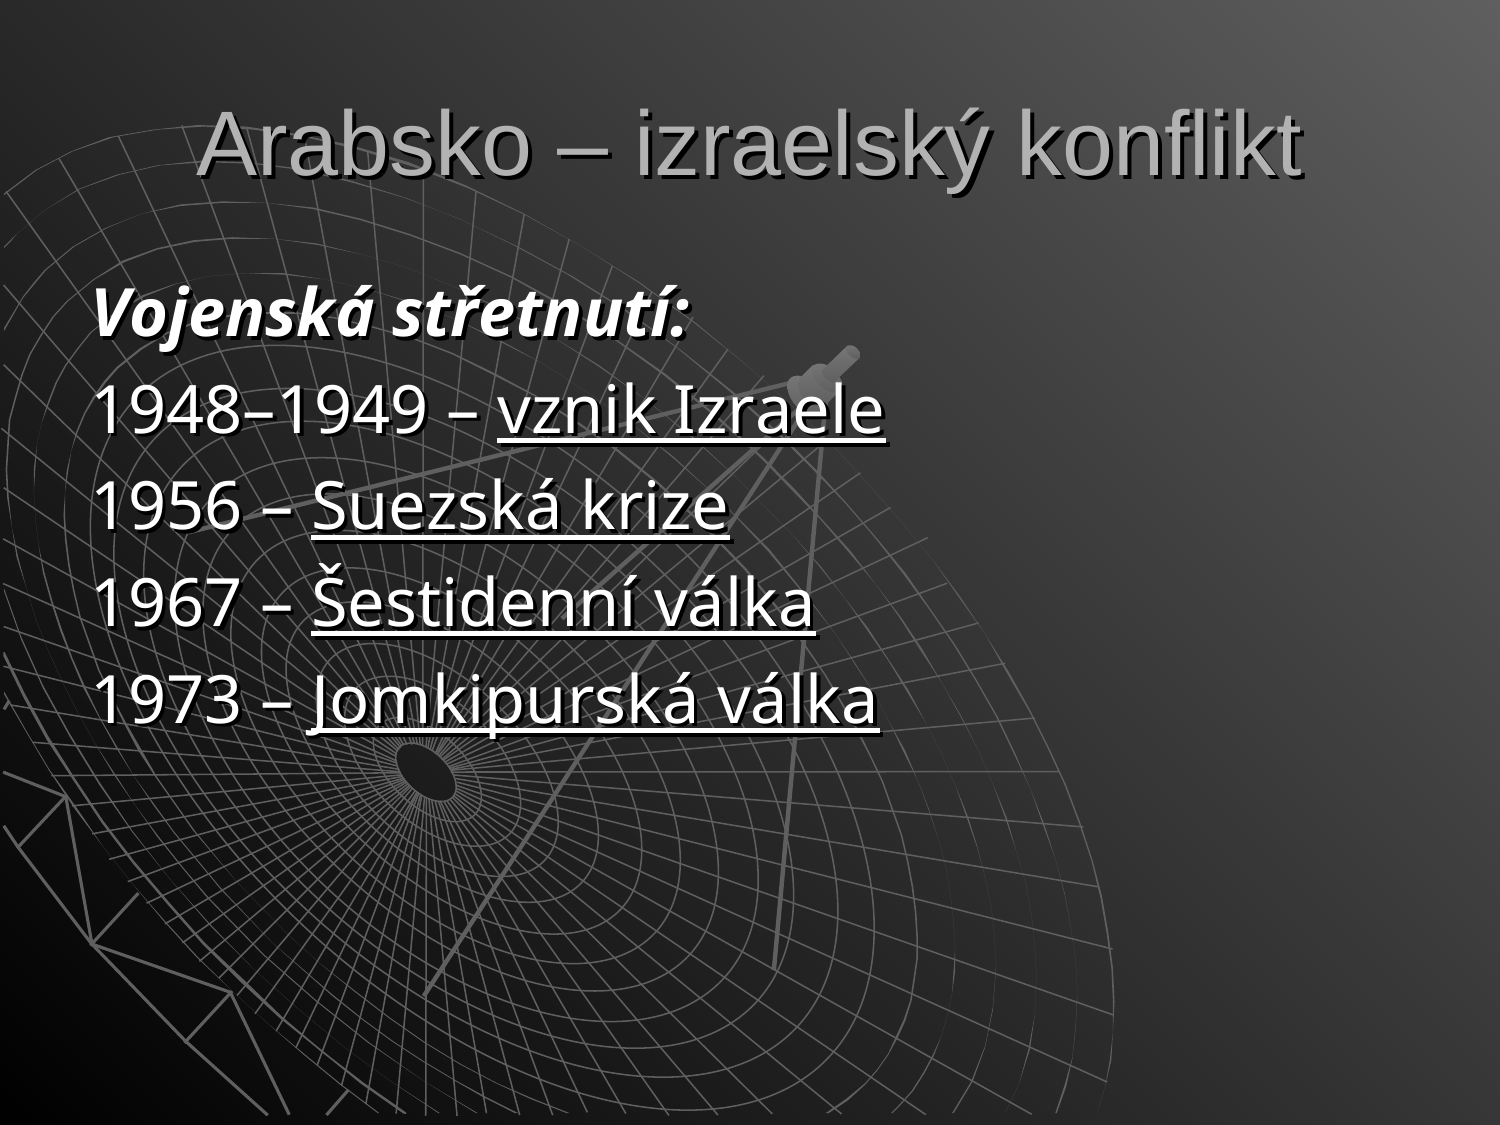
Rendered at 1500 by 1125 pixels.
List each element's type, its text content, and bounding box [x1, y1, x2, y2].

title Arabsko – izraelský konflikt [75, 45, 1426, 233]
list Vojenská střetnutí: 1948–1949 – vznik Izraele 1956 – Suezská krize 1967 – Šestidenní válka 1973 – Jomkipurská válka [75, 262, 1426, 1006]
